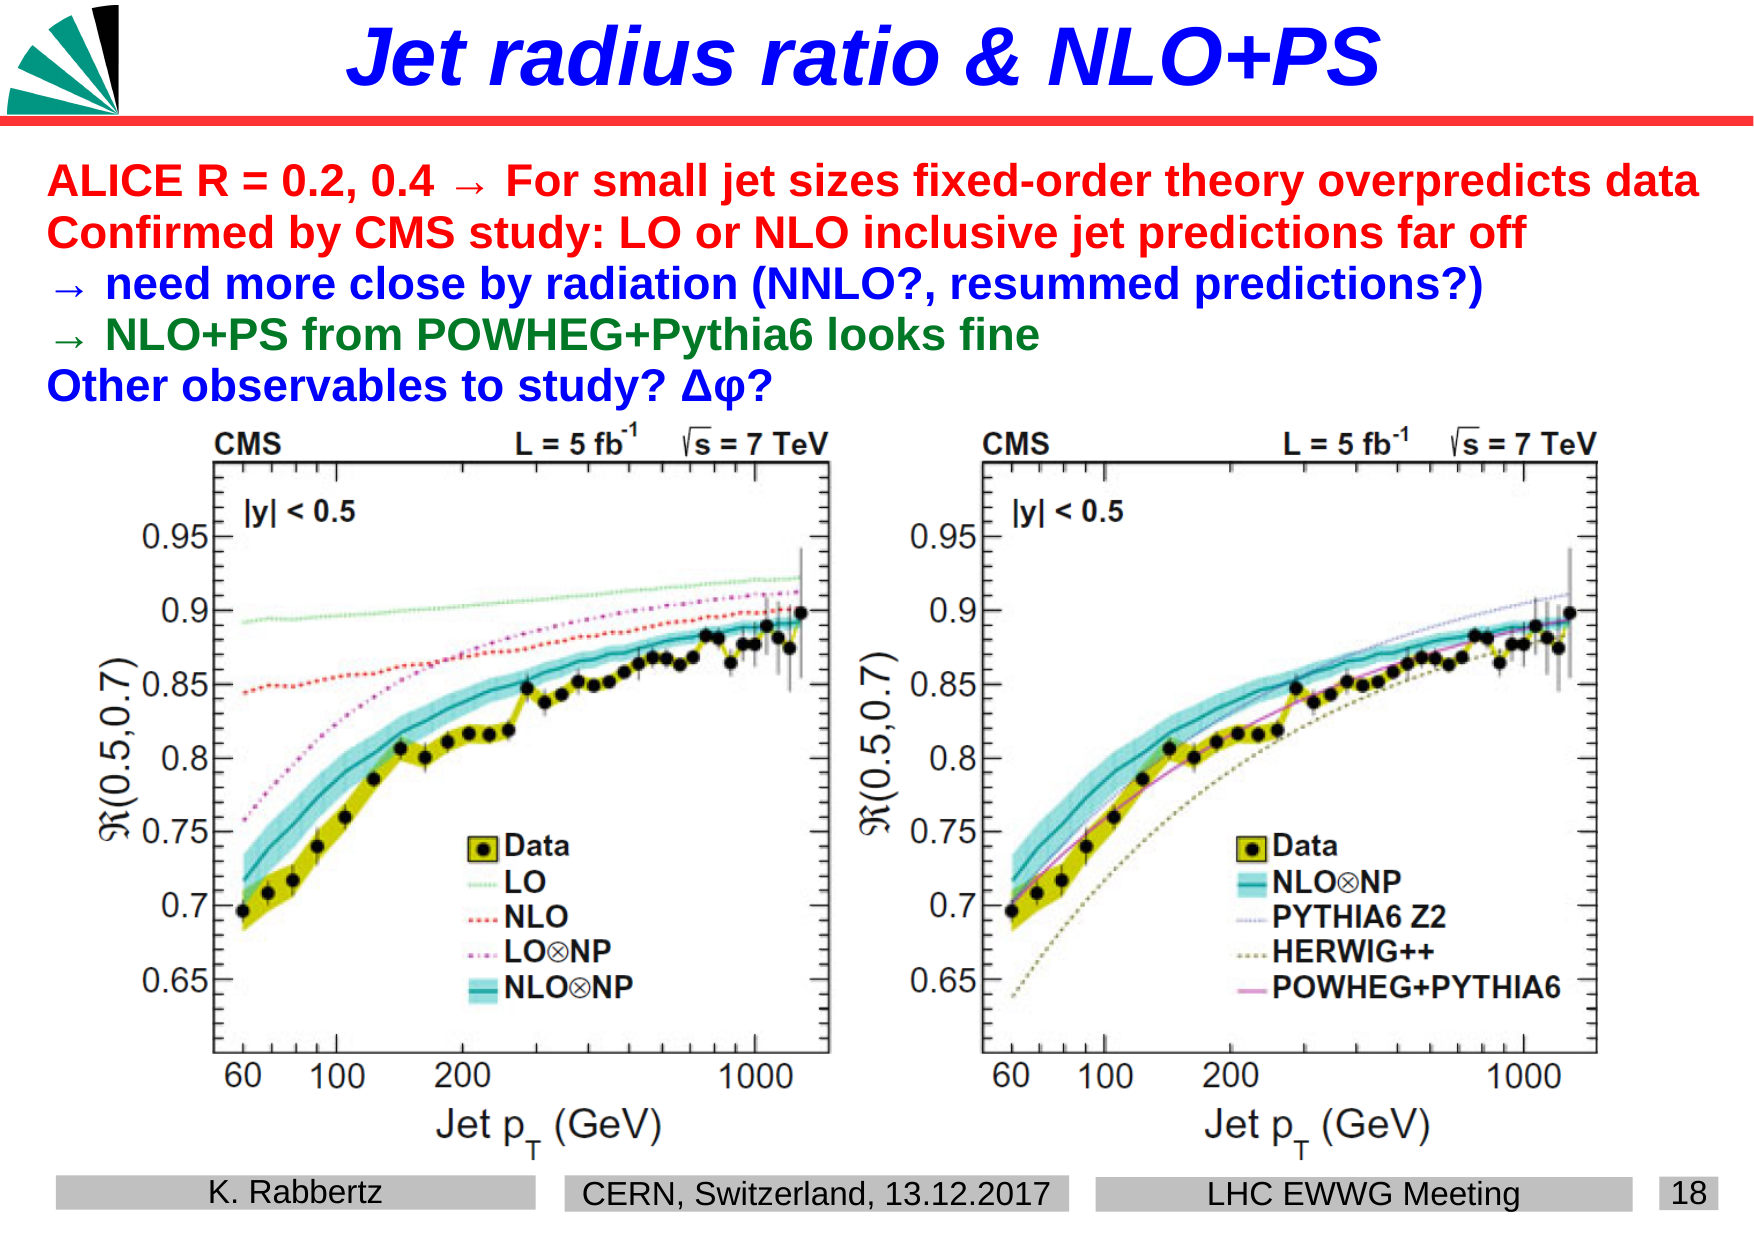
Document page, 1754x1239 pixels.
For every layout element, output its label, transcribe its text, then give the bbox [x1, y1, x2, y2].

picture [91, 469, 1620, 1175]
text_box ALICE R = 0.2, 0.4 → For small jet sizes fixed-order theory overpredicts data Confirmed by CMS study: LO or NLO inclusive jet predictions far off → need more close by radiation (NNLO?, resummed predictions?) → NLO+PS from POWHEG+Pythia6 looks fine Other observables to study? Δφ? [34, 149, 1724, 469]
picture [7, 5, 119, 116]
title Jet radius ratio & NLO+PS [123, 0, 1606, 114]
